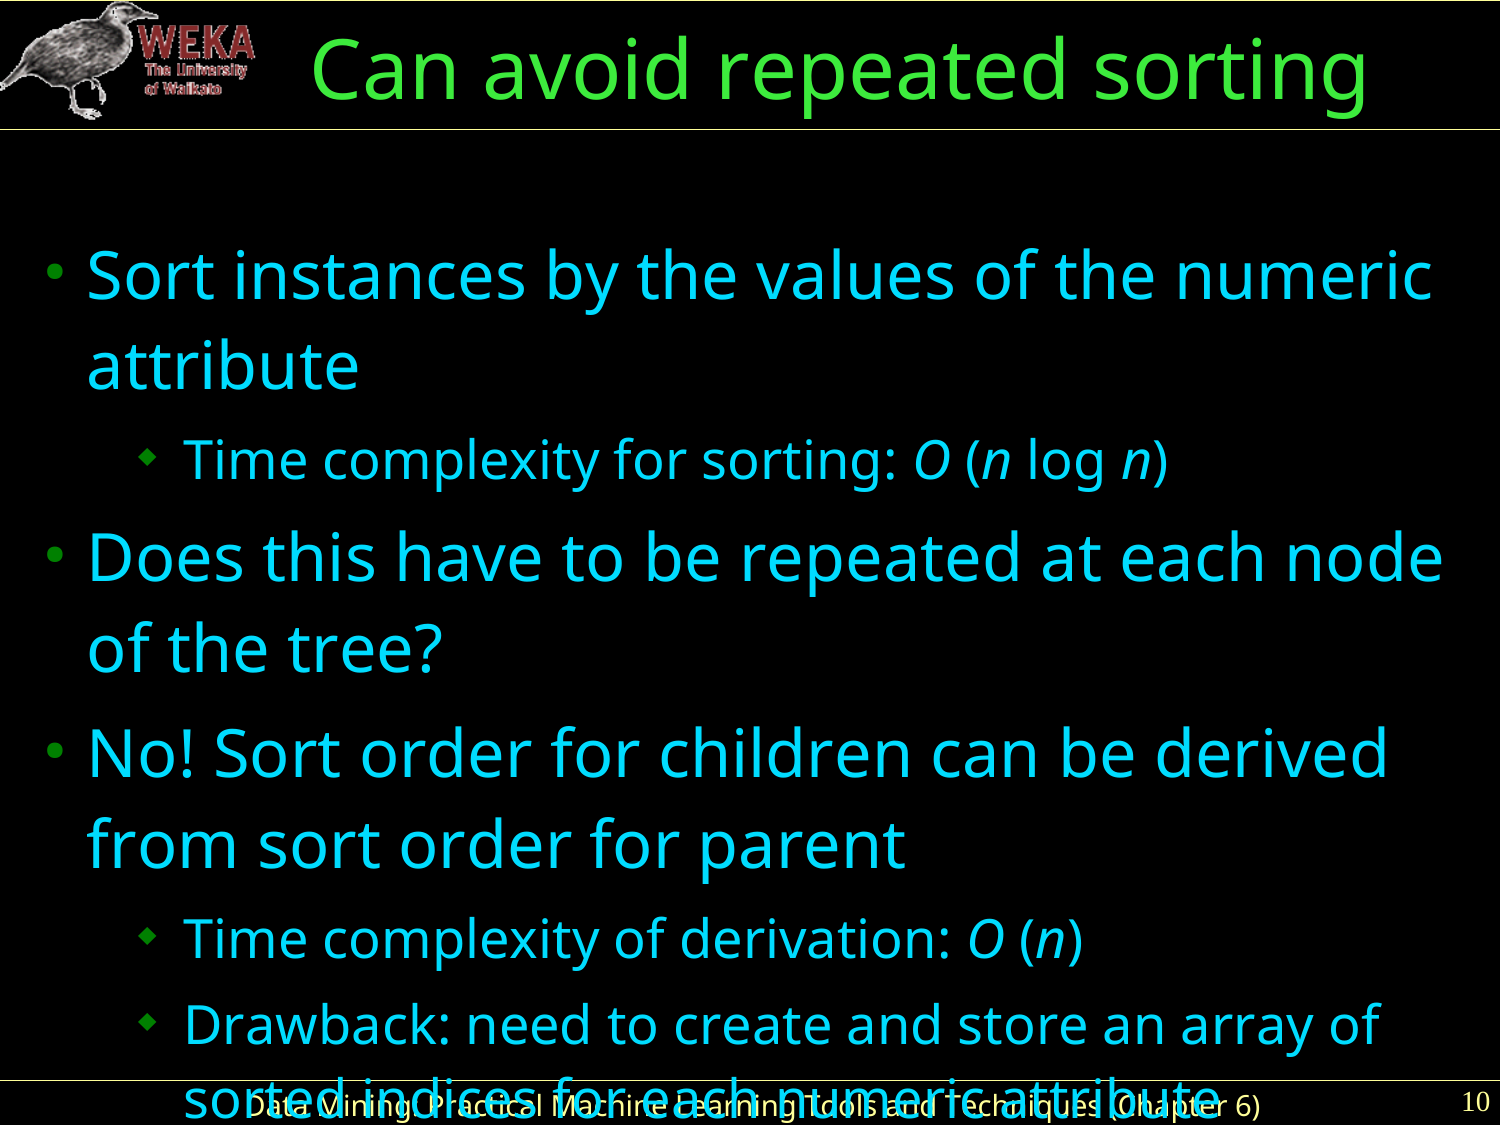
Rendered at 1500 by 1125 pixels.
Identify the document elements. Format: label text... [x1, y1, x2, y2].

picture [0, 1, 266, 129]
title Can avoid repeated sorting [295, 0, 1500, 148]
list Sort instances by the values of the numeric attribute Time complexity for sorting: O (n log n) Does this have to be repeated at each node of the tree? No! Sort order for children can be derived from sort order for parent Time complexity of derivation: O (n) Drawback: need to create and store an array of sorted indices for each numeric attribute [29, 220, 1500, 917]
